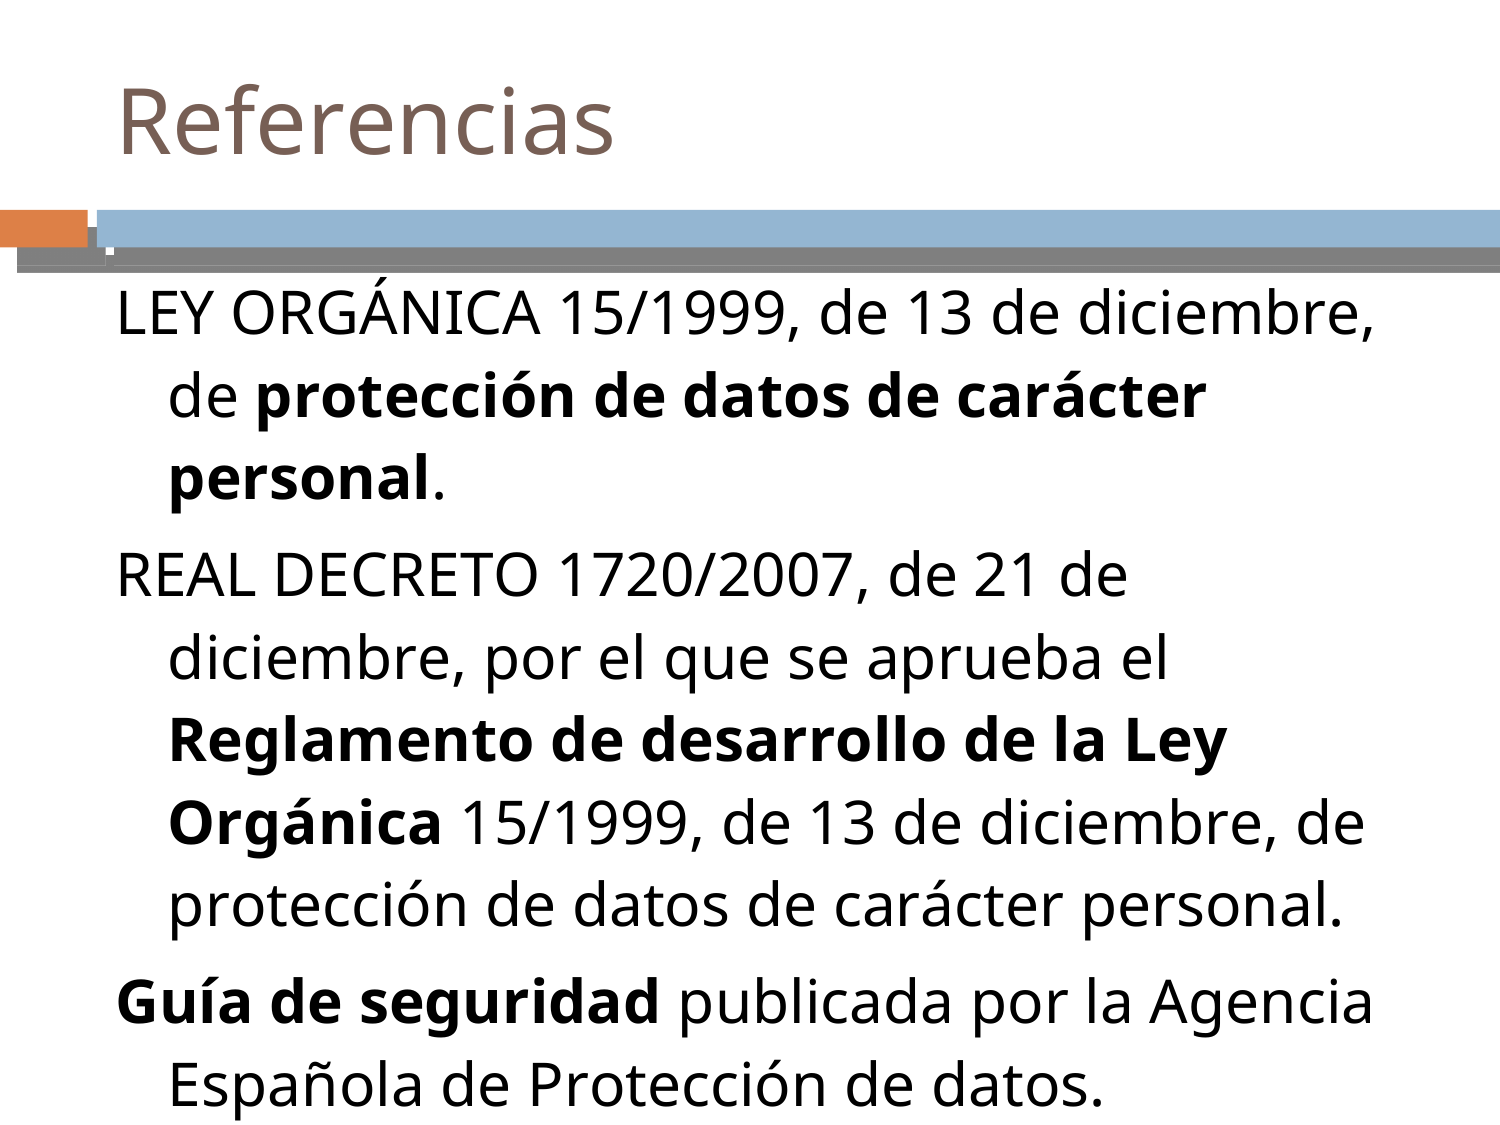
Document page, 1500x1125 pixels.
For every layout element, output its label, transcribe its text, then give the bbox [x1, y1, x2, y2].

title Referencias [100, 37, 1438, 201]
list LEY ORGÁNICA 15/1999, de 13 de diciembre, de protección de datos de carácter personal. REAL DECRETO 1720/2007, de 21 de diciembre, por el que se aprueba el Reglamento de desarrollo de la Ley Orgánica 15/1999, de 13 de diciembre, de protección de datos de carácter personal. Guía de seguridad publicada por la Agencia Española de Protección de datos. La protección de datos personales. Microsoft. LOPD. Ecomputer. [100, 262, 1438, 1125]
